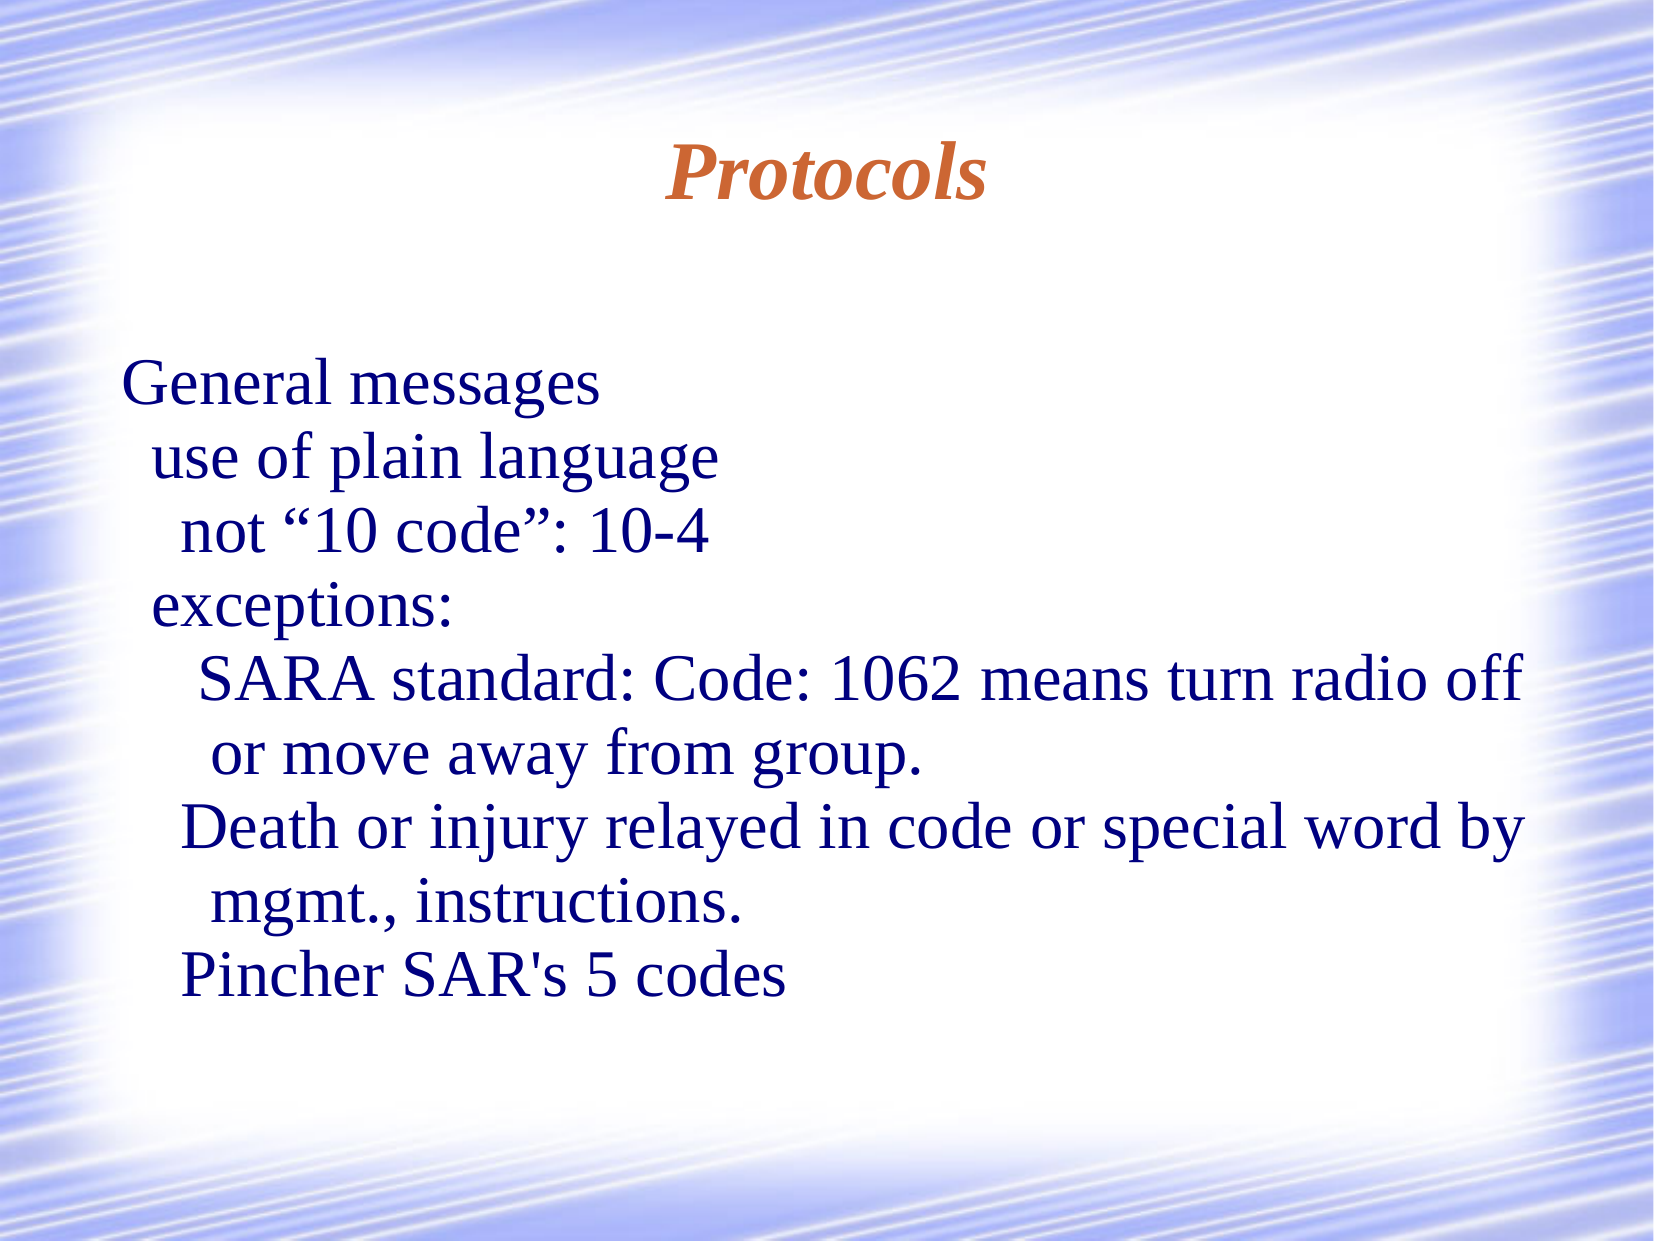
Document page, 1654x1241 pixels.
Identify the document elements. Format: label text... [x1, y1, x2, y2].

list General messages use of plain language not “10 code”: 10-4 exceptions: SARA standard: Code: 1062 means turn radio off or move away from group. Death or injury relayed in code or special word by mgmt., instructions. Pincher SAR's 5 codes [121, 344, 1534, 1127]
picture [0, 0, 1654, 1241]
title Protocols [121, 67, 1534, 275]
